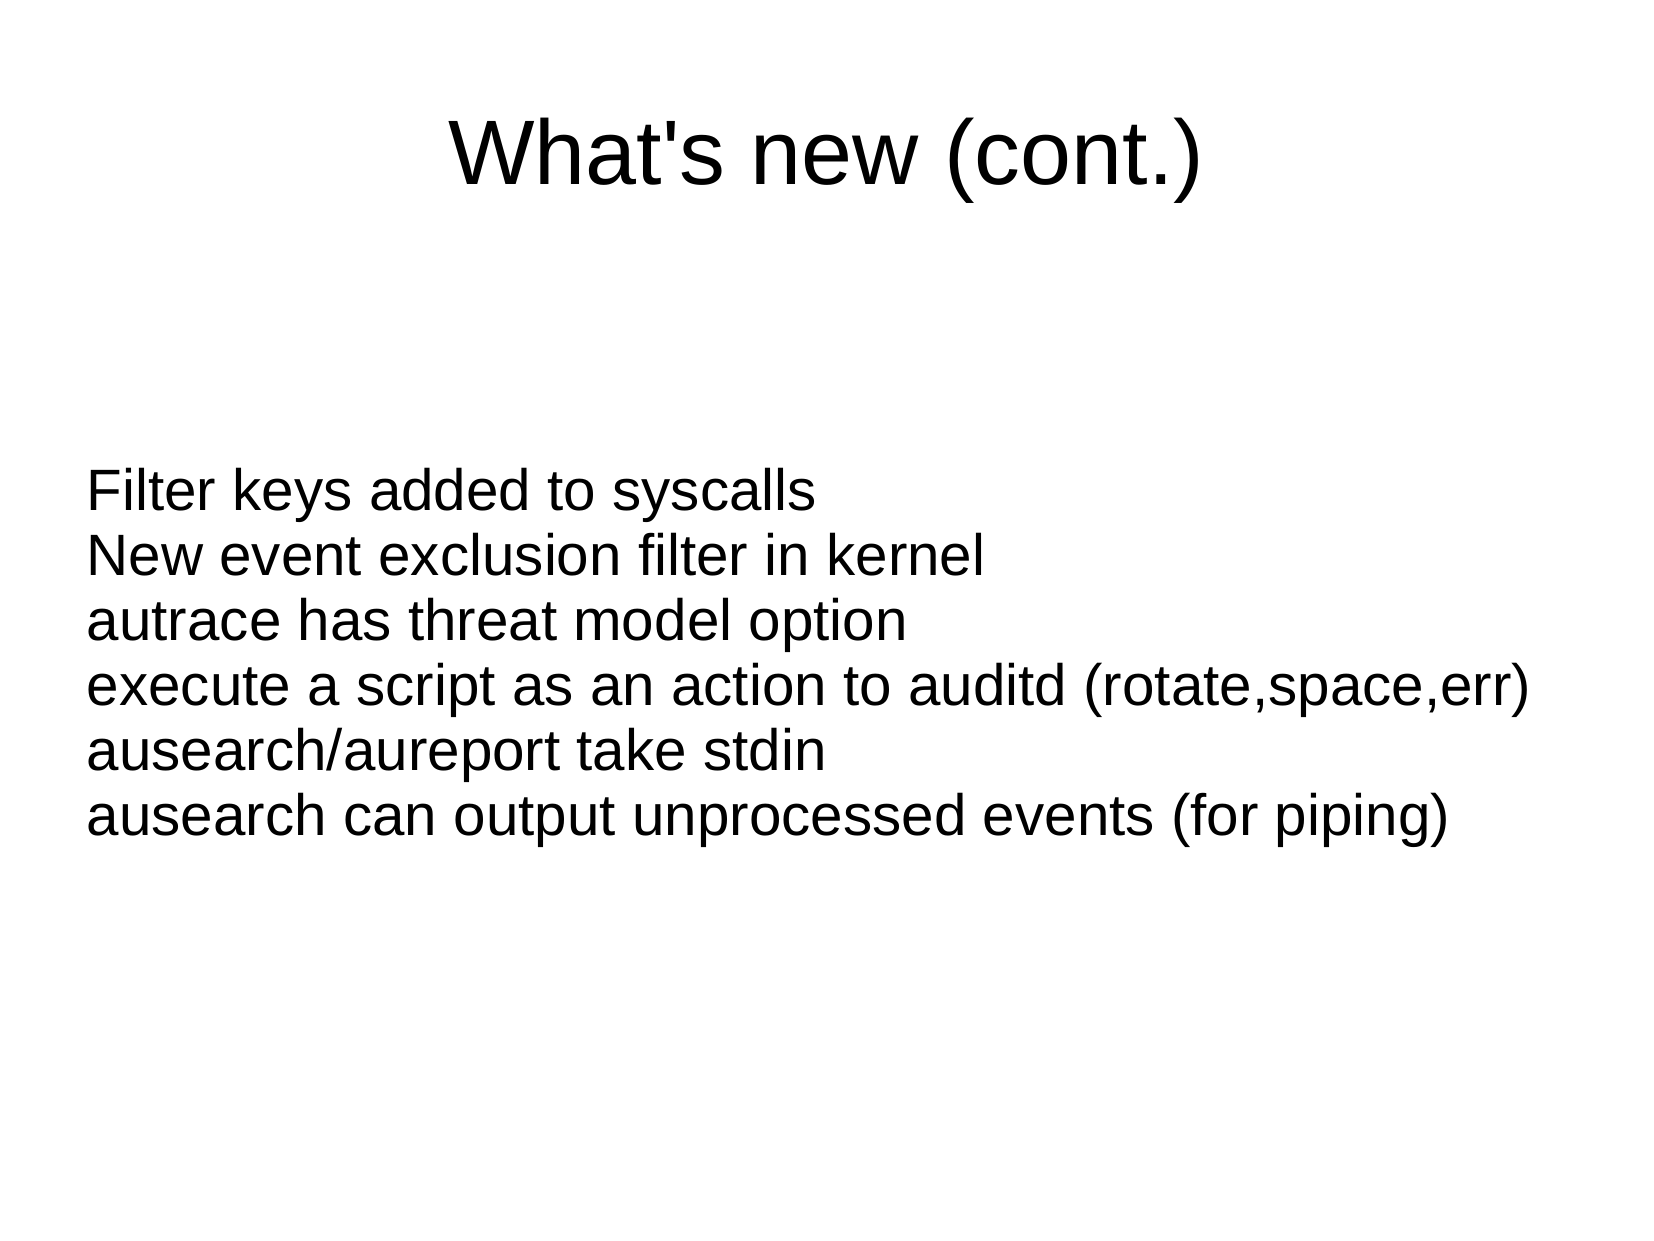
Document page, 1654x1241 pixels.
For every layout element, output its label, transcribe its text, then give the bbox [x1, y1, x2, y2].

title What's new (cont.) [82, 56, 1571, 250]
subtitle Filter keys added to syscalls New event exclusion filter in kernel autrace has threat model option execute a script as an action to auditd (rotate,space,err) ausearch/aureport take stdin ausearch can output unprocessed events (for piping) [86, 283, 1576, 1088]
